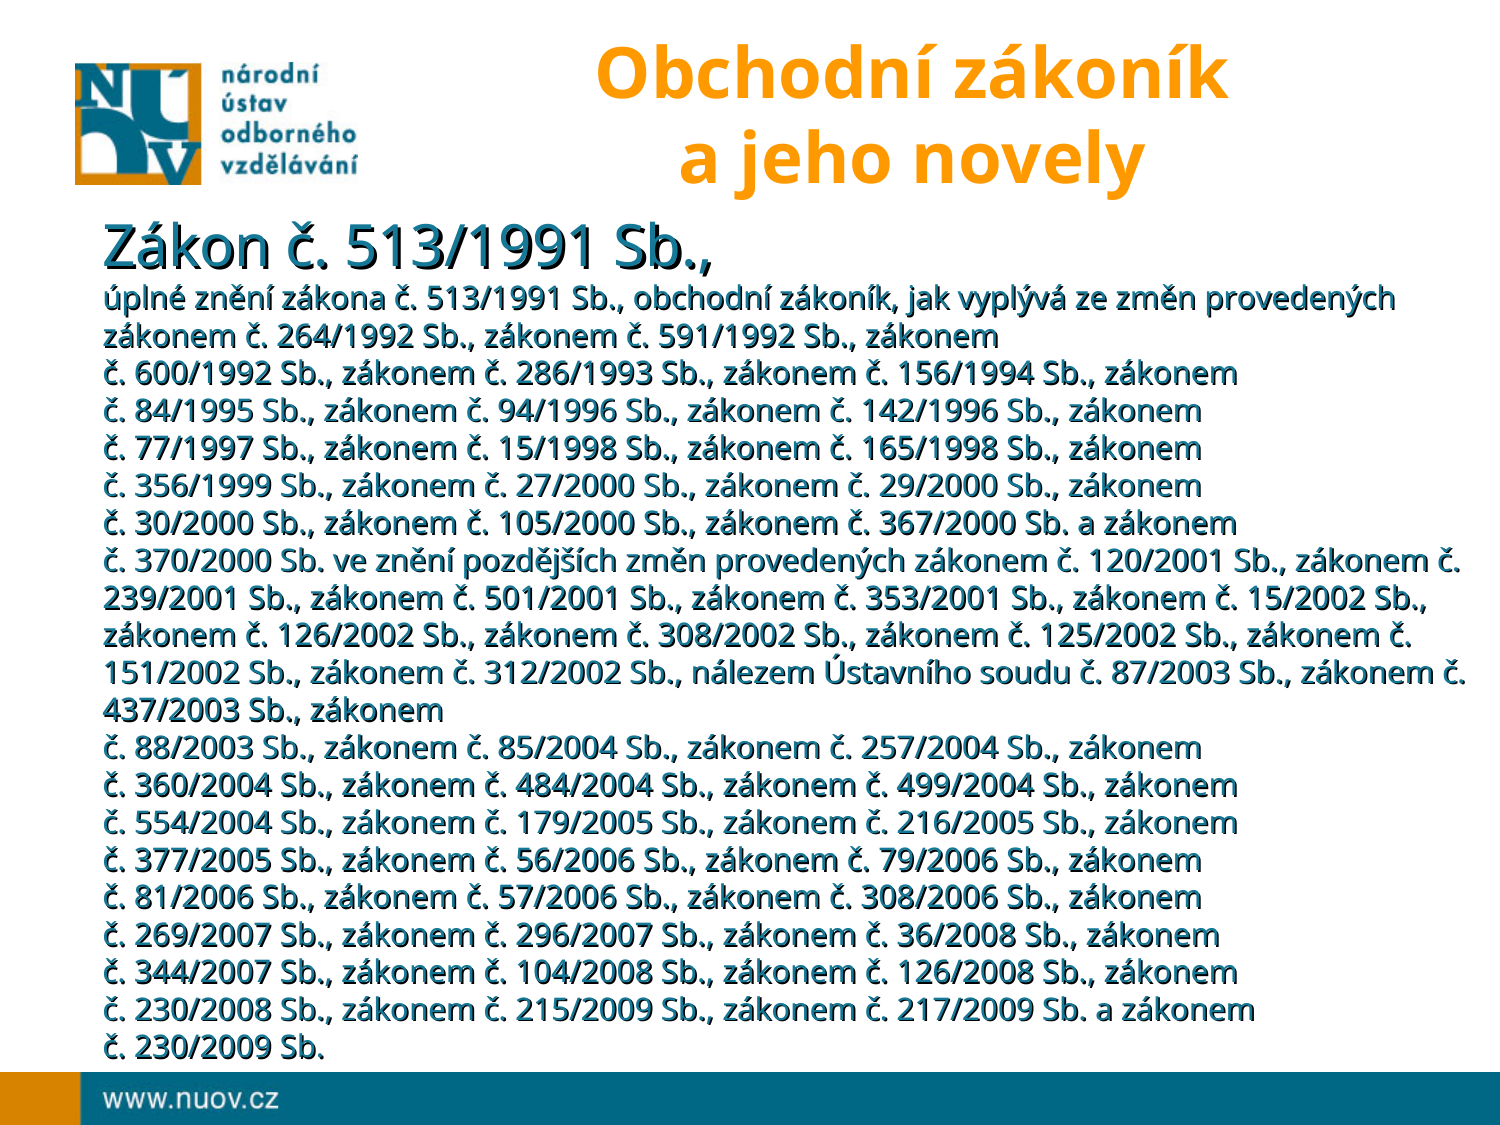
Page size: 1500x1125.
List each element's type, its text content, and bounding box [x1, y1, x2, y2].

text_box [0, 1072, 1500, 1125]
text_box [75, 62, 358, 185]
text_box Zákon č. 513/1991 Sb., úplné znění zákona č. 513/1991 Sb., obchodní zákoník, jak vyplývá ze změn provedených zákonem č. 264/1992 Sb., zákonem č. 591/1992 Sb., zákonem č. 600/1992 Sb., zákonem č. 286/1993 Sb., zákonem č. 156/1994 Sb., zákonem č. 84/1995 Sb., zákonem č. 94/1996 Sb., zákonem č. 142/1996 Sb., zákonem č. 77/1997 Sb., zákonem č. 15/1998 Sb., zákonem č. 165/1998 Sb., zákonem č. 356/1999 Sb., zákonem č. 27/2000 Sb., zákonem č. 29/2000 Sb., zákonem č. 30/2000 Sb., zákonem č. 105/2000 Sb., zákonem č. 367/2000 Sb. a zákonem č. 370/2000 Sb. ve znění pozdějších změn provedených zákonem č. 120/2001 Sb., zákonem č. 239/2001 Sb., zákonem č. 501/2001 Sb., zákonem č. 353/2001 Sb., zákonem č. 15/2002 Sb., zákonem č. 126/2002 Sb., zákonem č. 308/2002 Sb., zákonem č. 125/2002 Sb., zákonem č. 151/2002 Sb., zákonem č. 312/2002 Sb., nálezem Ústavního soudu č. 87/2003 Sb., zákonem č. 437/2003 Sb., zákonem č. 88/2003 Sb., zákonem č. 85/2004 Sb., zákonem č. 257/2004 Sb., zákonem č. 360/2004 Sb., zákonem č. 484/2004 Sb., zákonem č. 499/2004 Sb., zákonem č. 554/2004 Sb., zákonem č. 179/2005 Sb., zákonem č. 216/2005 Sb., zákonem č. 377/2005 Sb., zákonem č. 56/2006 Sb., zákonem č. 79/2006 Sb., zákonem č. 81/2006 Sb., zákonem č. 57/2006 Sb., zákonem č. 308/2006 Sb., zákonem č. 269/2007 Sb., zákonem č. 296/2007 Sb., zákonem č. 36/2008 Sb., zákonem č. 344/2007 Sb., zákonem č. 104/2008 Sb., zákonem č. 126/2008 Sb., zákonem č. 230/2008 Sb., zákonem č. 215/2009 Sb., zákonem č. 217/2009 Sb. a zákonem č. 230/2009 Sb. [87, 200, 1500, 1072]
title Obchodní zákoník a jeho novely [399, 20, 1425, 200]
